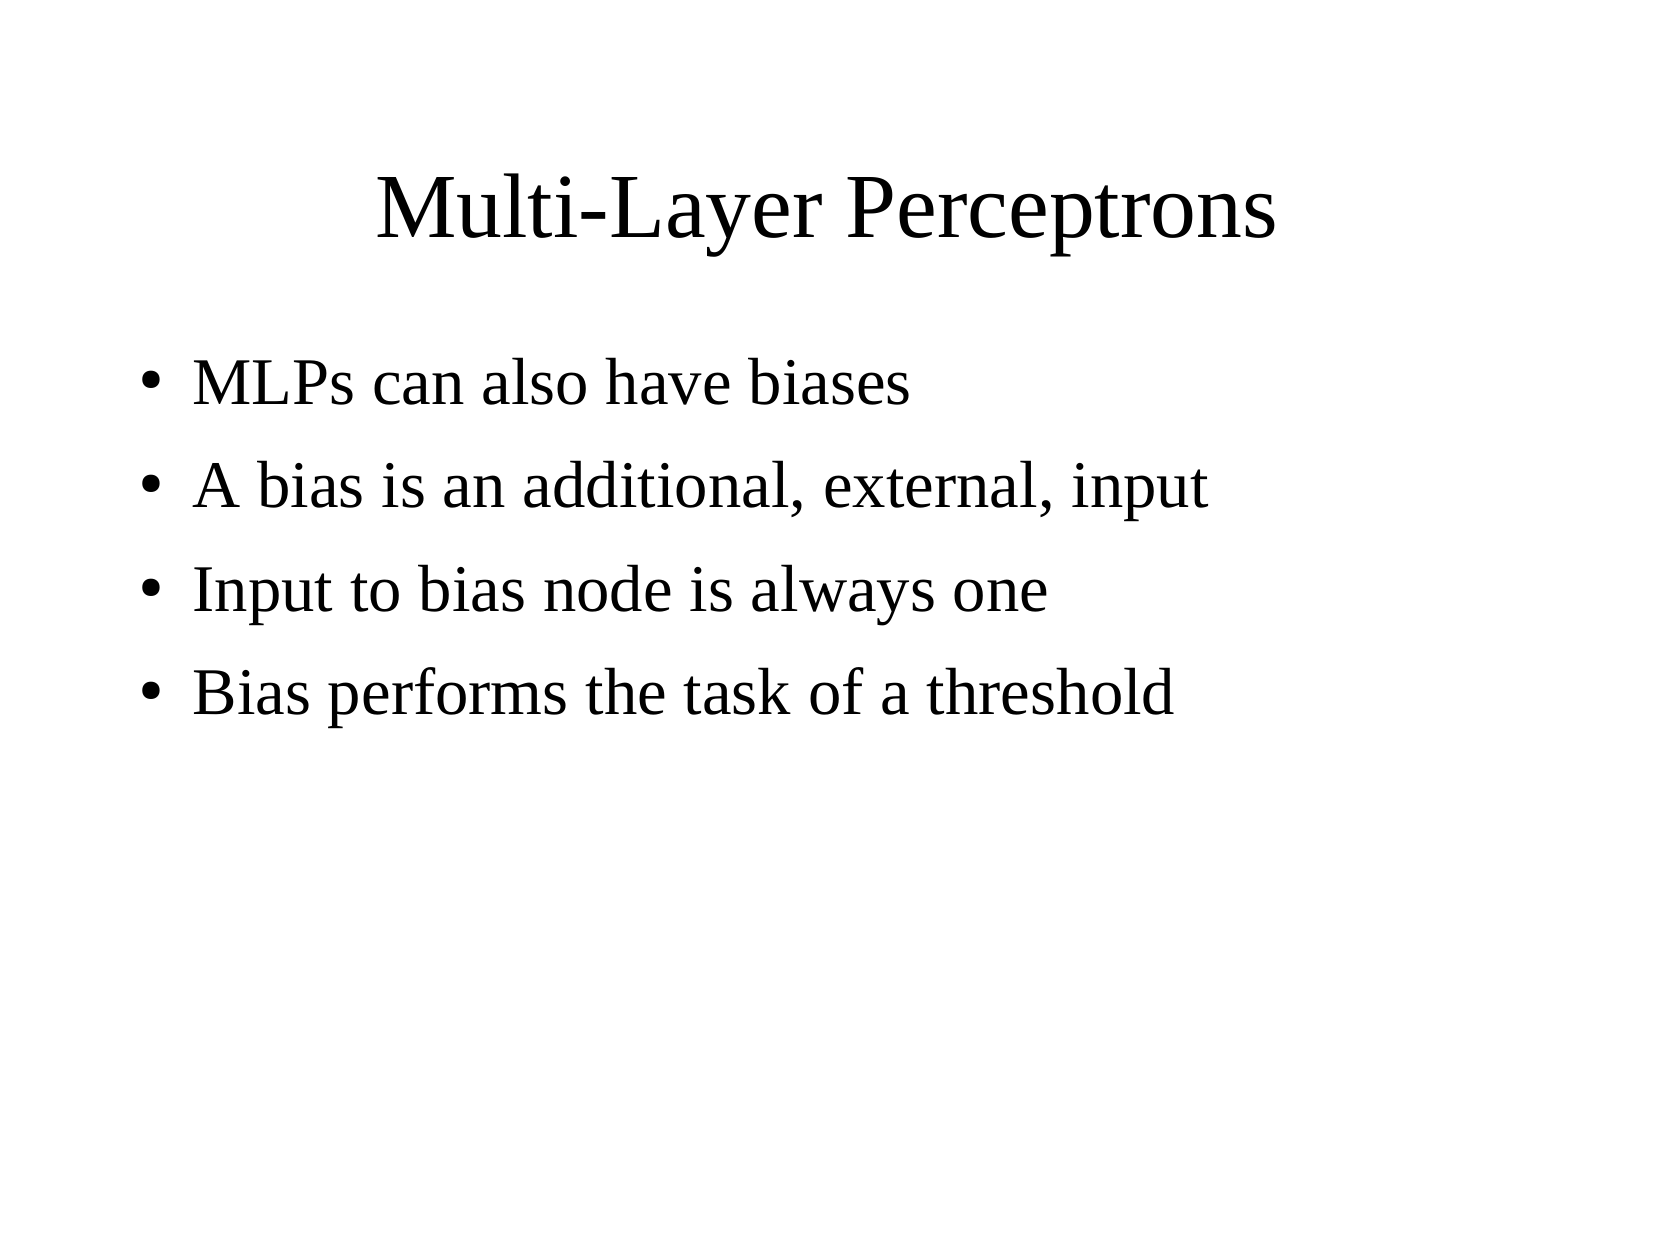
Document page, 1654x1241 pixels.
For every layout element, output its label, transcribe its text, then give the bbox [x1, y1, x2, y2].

title Multi-Layer Perceptrons [121, 102, 1534, 311]
list MLPs can also have biases A bias is an additional, external, input Input to bias node is always one Bias performs the task of a threshold [121, 344, 1534, 1127]
